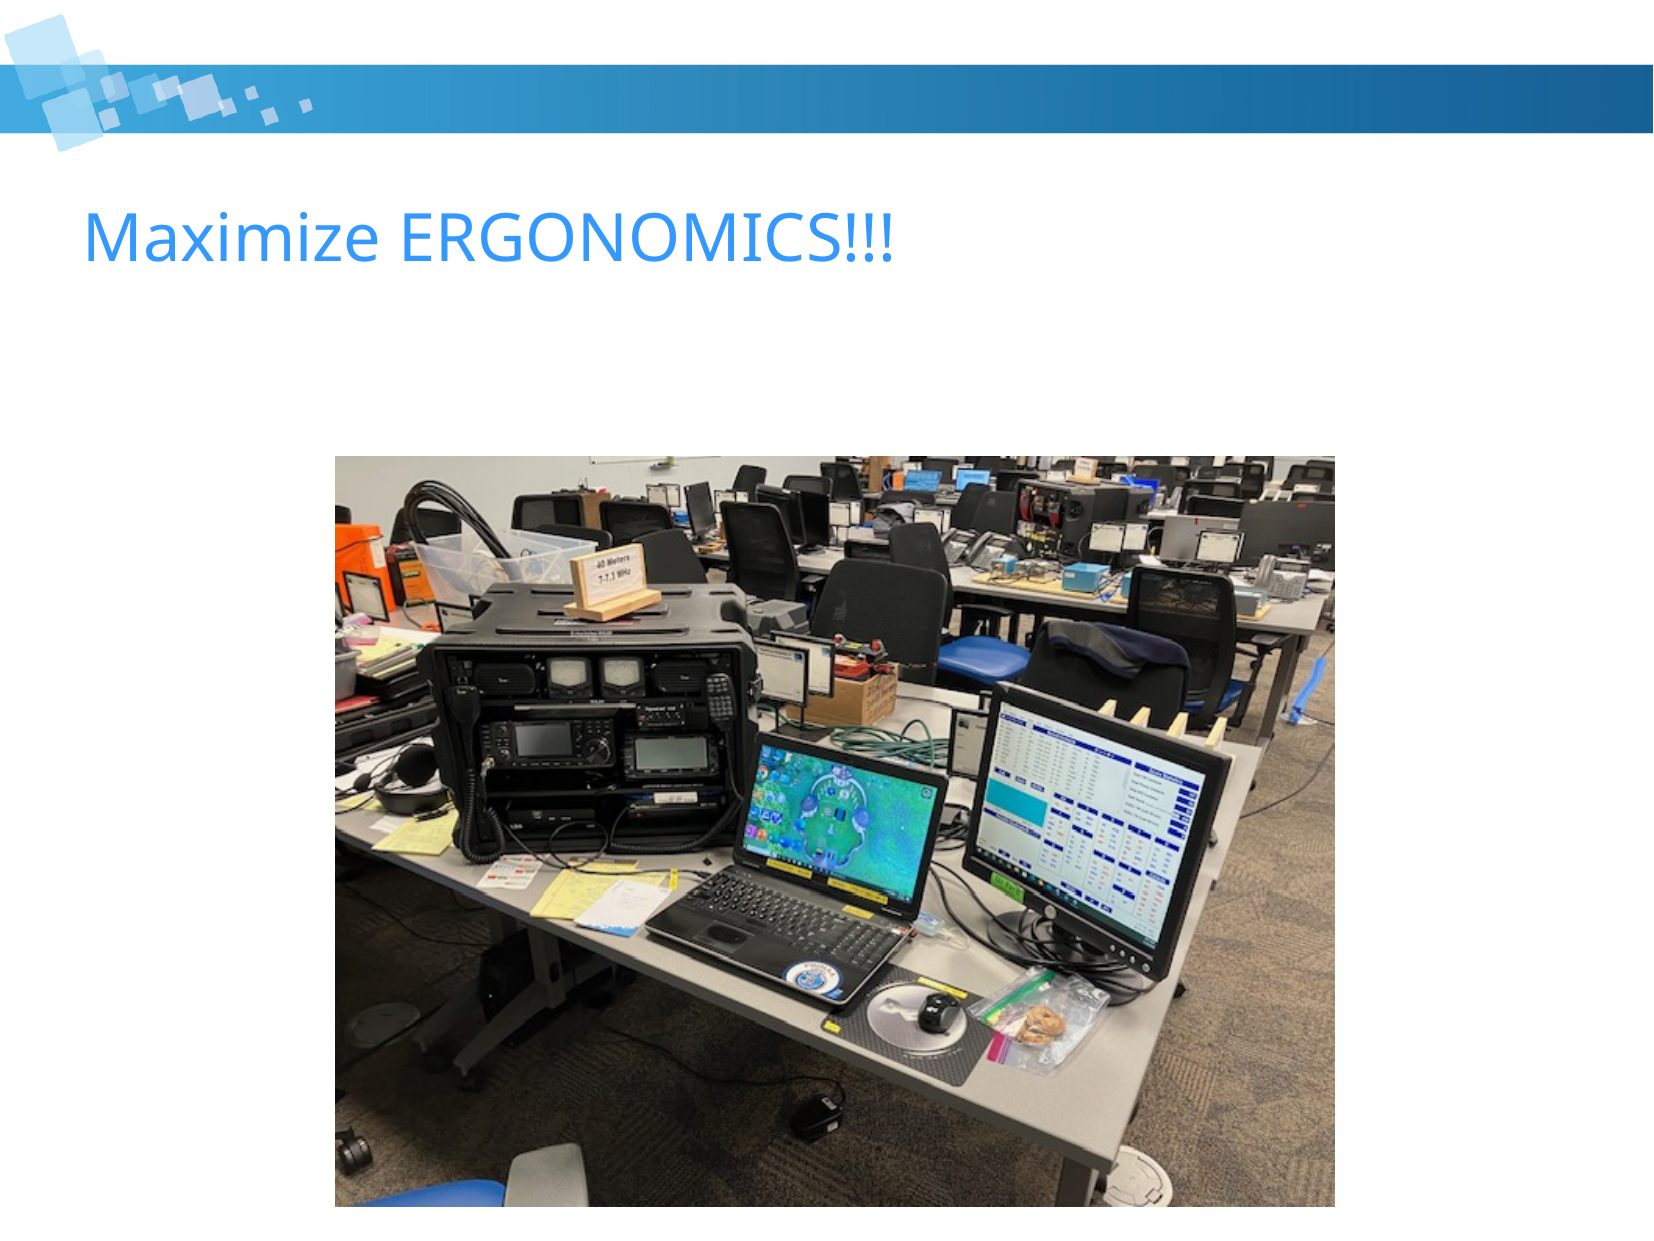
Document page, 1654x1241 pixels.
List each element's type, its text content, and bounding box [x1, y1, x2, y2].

title Maximize ERGONOMICS!!! [82, 132, 1571, 340]
picture [0, 0, 1653, 1238]
